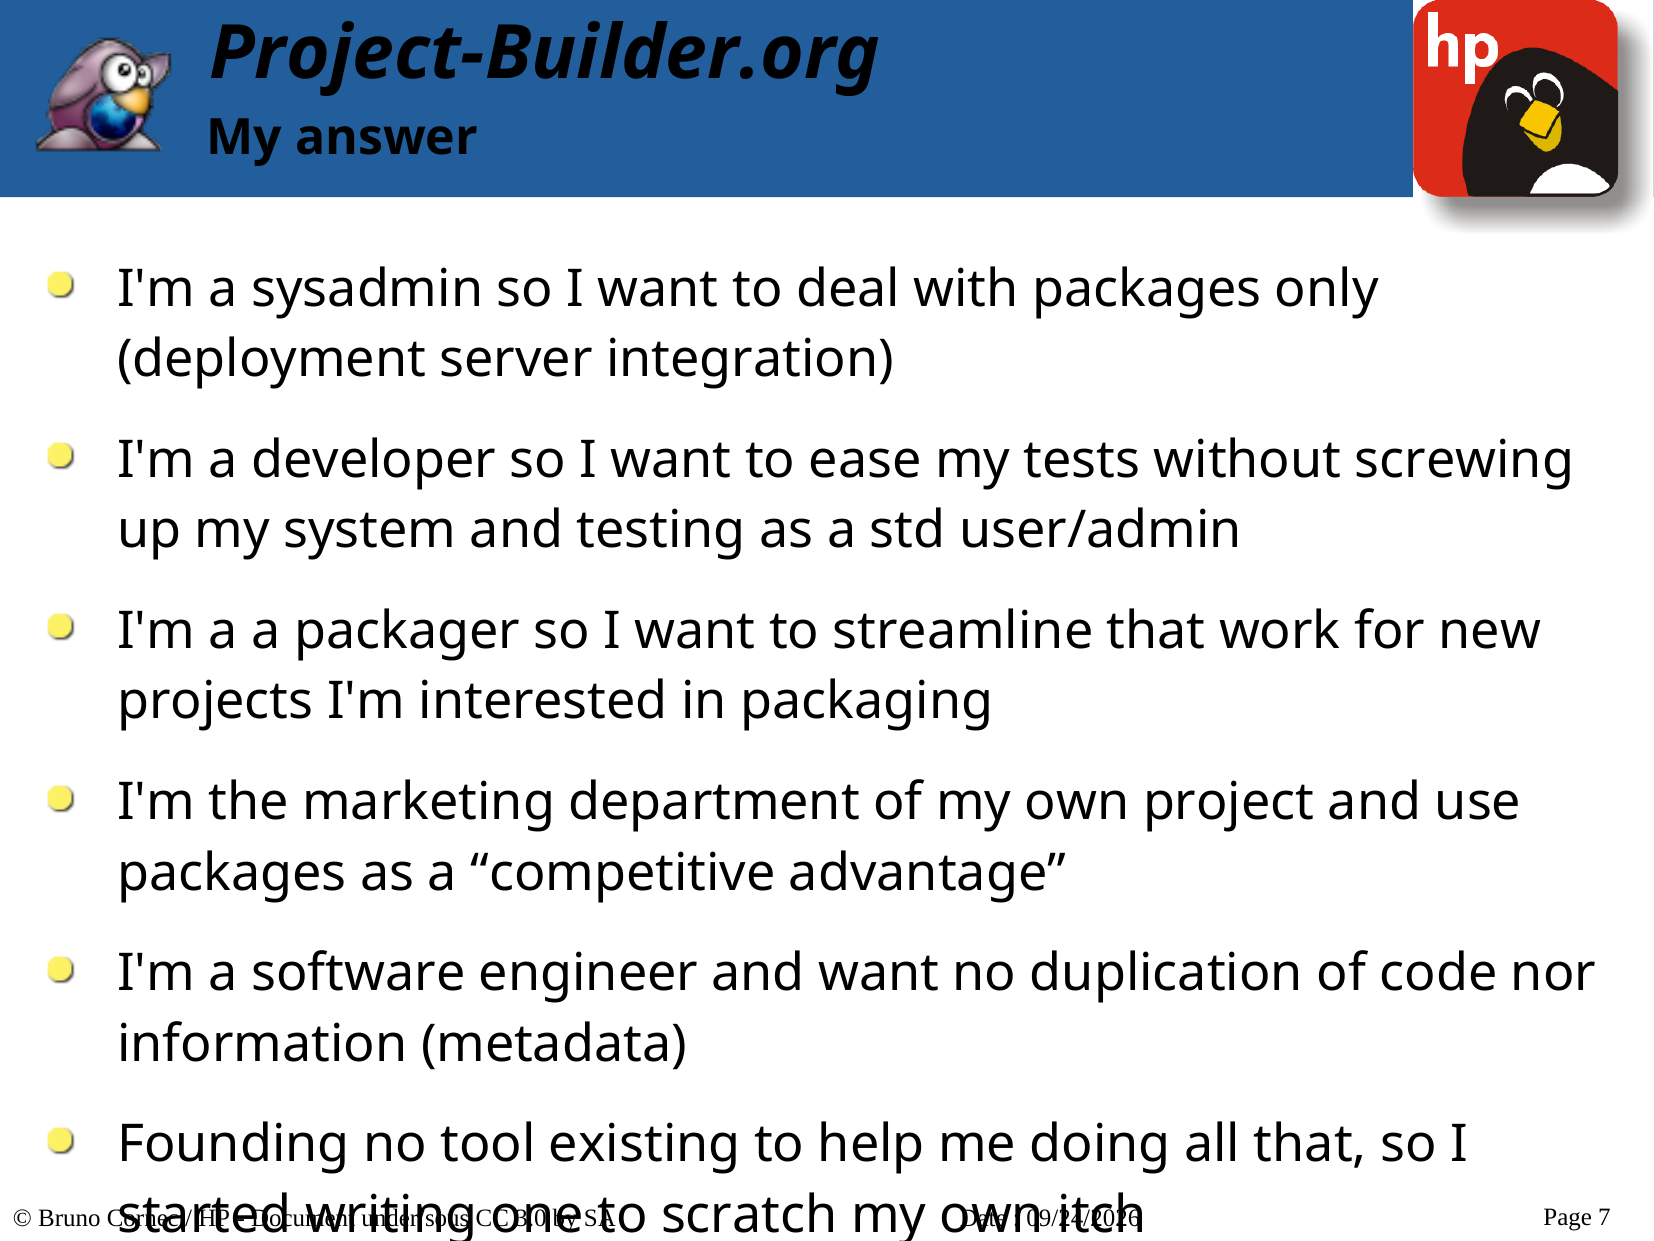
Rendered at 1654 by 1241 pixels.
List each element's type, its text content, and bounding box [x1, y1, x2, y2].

picture [46, 1137, 77, 1157]
picture [1413, 0, 1654, 235]
title My answer [206, 56, 1121, 218]
picture [0, 0, 211, 199]
list I'm a sysadmin so I want to deal with packages only (deployment server integration) I'm a developer so I want to ease my tests without screwing up my system and testing as a std user/admin I'm a a packager so I want to streamline that work for new projects I'm interested in packaging I'm the marketing department of my own project and use packages as a “competitive advantage” I'm a software engineer and want no duplication of code nor information (metadata) Founding no tool existing to help me doing all that, so I started writing one to scratch my own itch [34, 250, 1642, 1137]
